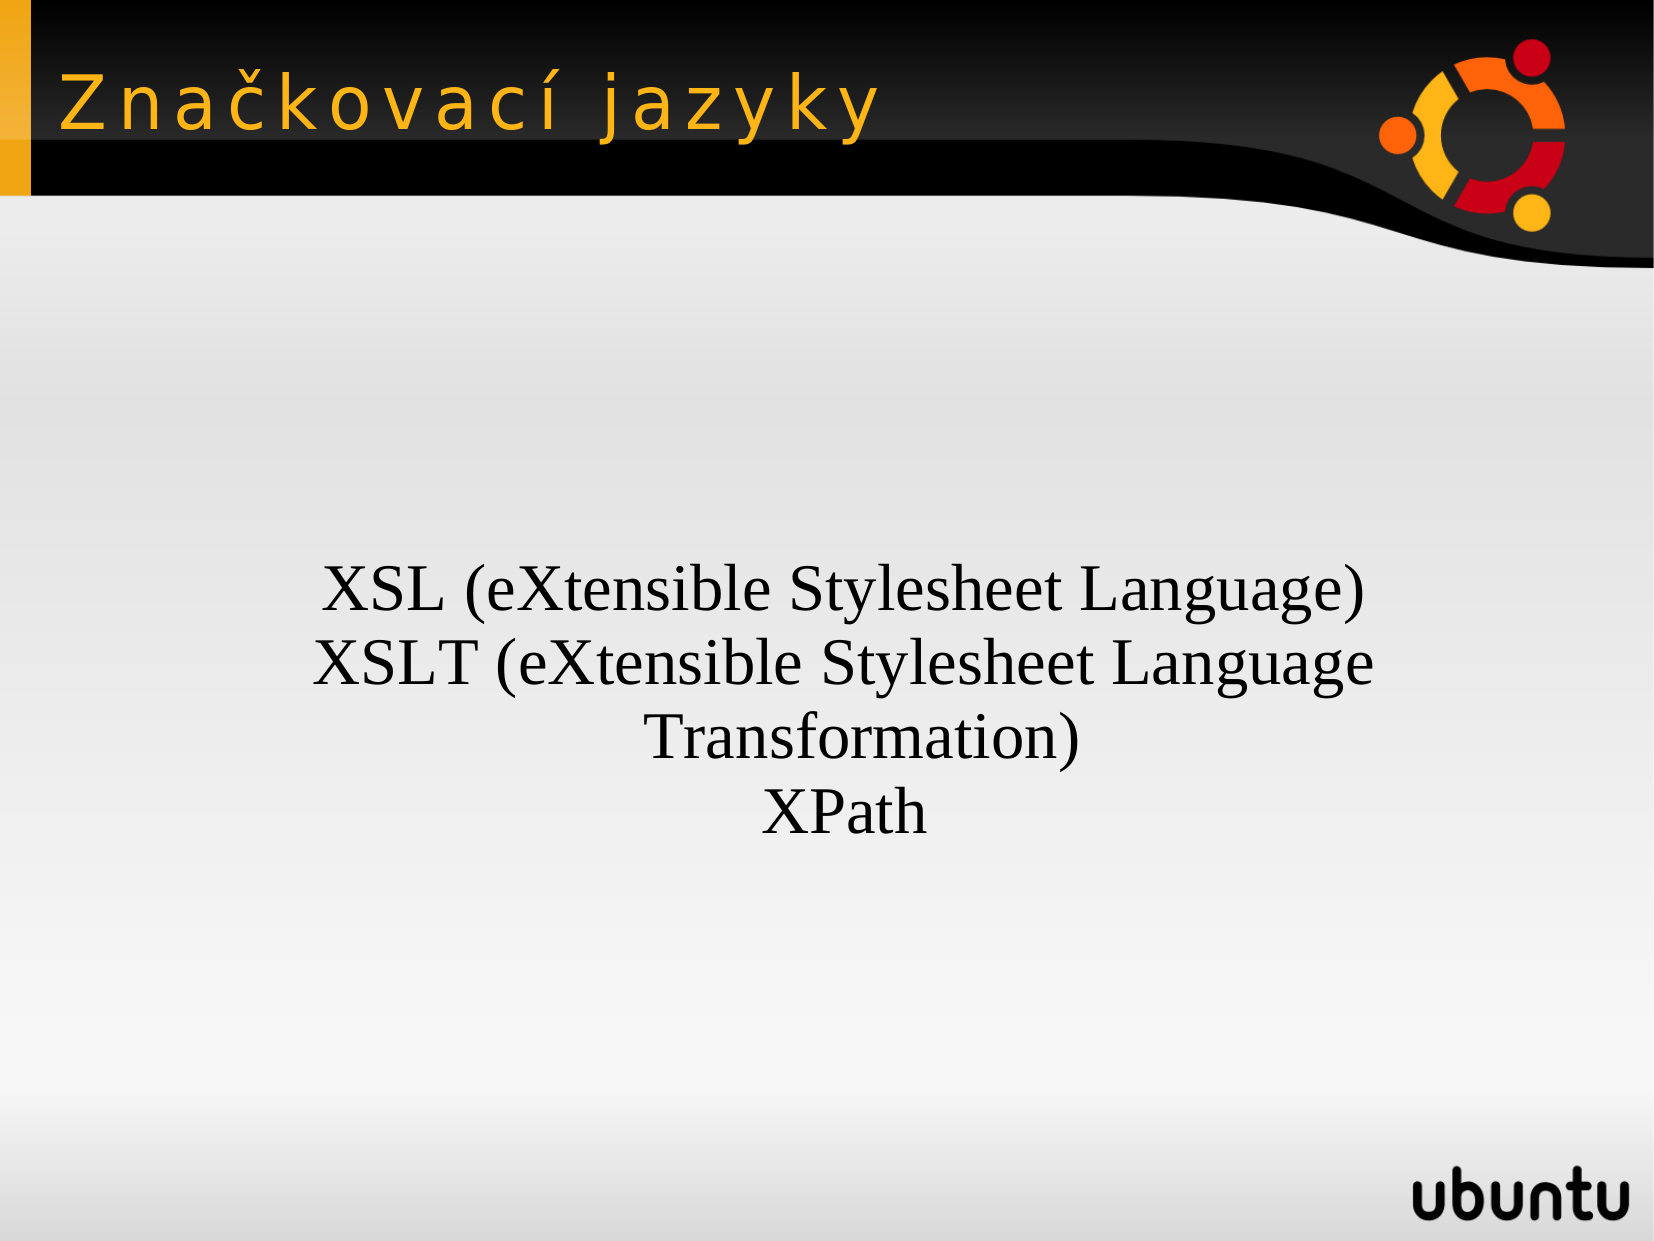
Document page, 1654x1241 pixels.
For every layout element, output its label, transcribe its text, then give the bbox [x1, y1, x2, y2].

subtitle XSL (eXtensible Stylesheet Language) XSLT (eXtensible Stylesheet Language Transformation) XPath [82, 290, 1571, 1109]
picture [0, 0, 1654, 1241]
title Značkovací jazyky [59, 29, 1270, 178]
